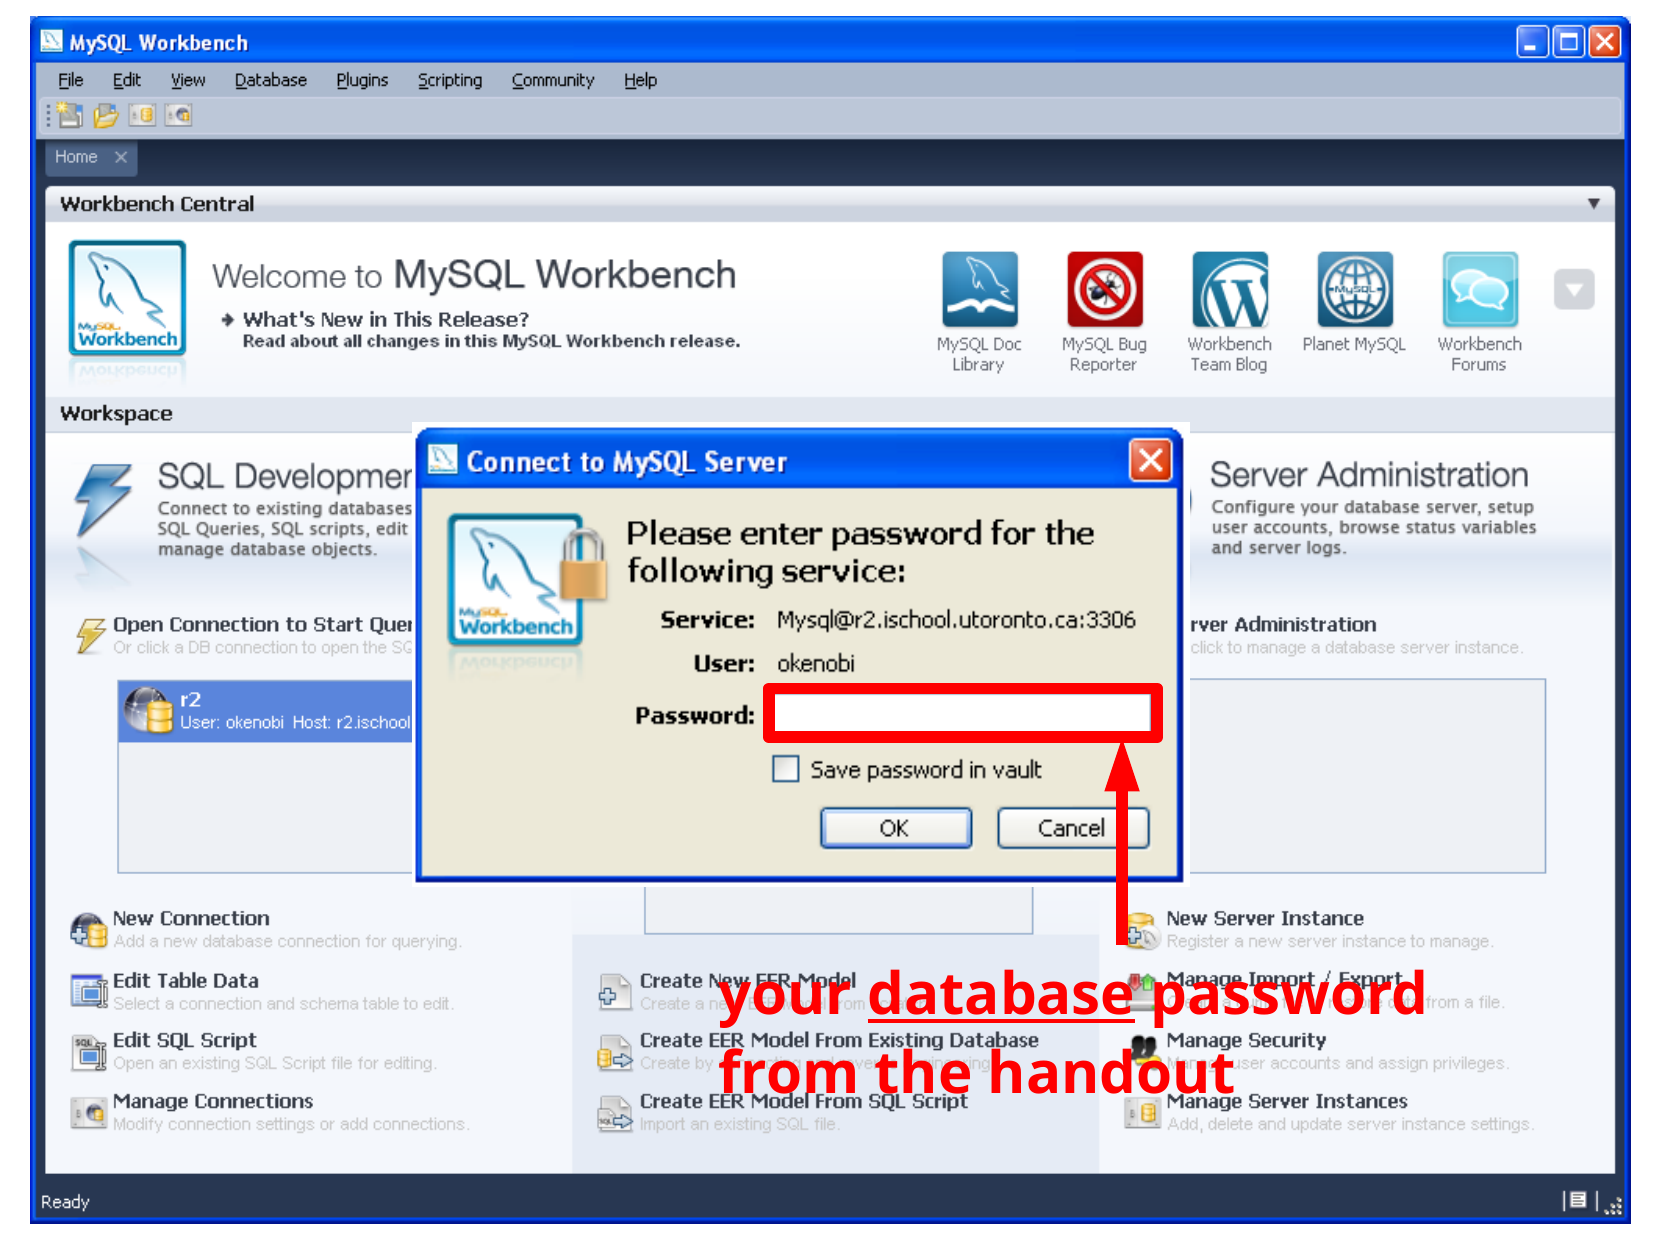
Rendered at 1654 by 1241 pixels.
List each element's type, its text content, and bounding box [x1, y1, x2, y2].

text_box your database password from the handout [703, 944, 1536, 1102]
picture [30, 16, 1631, 1224]
